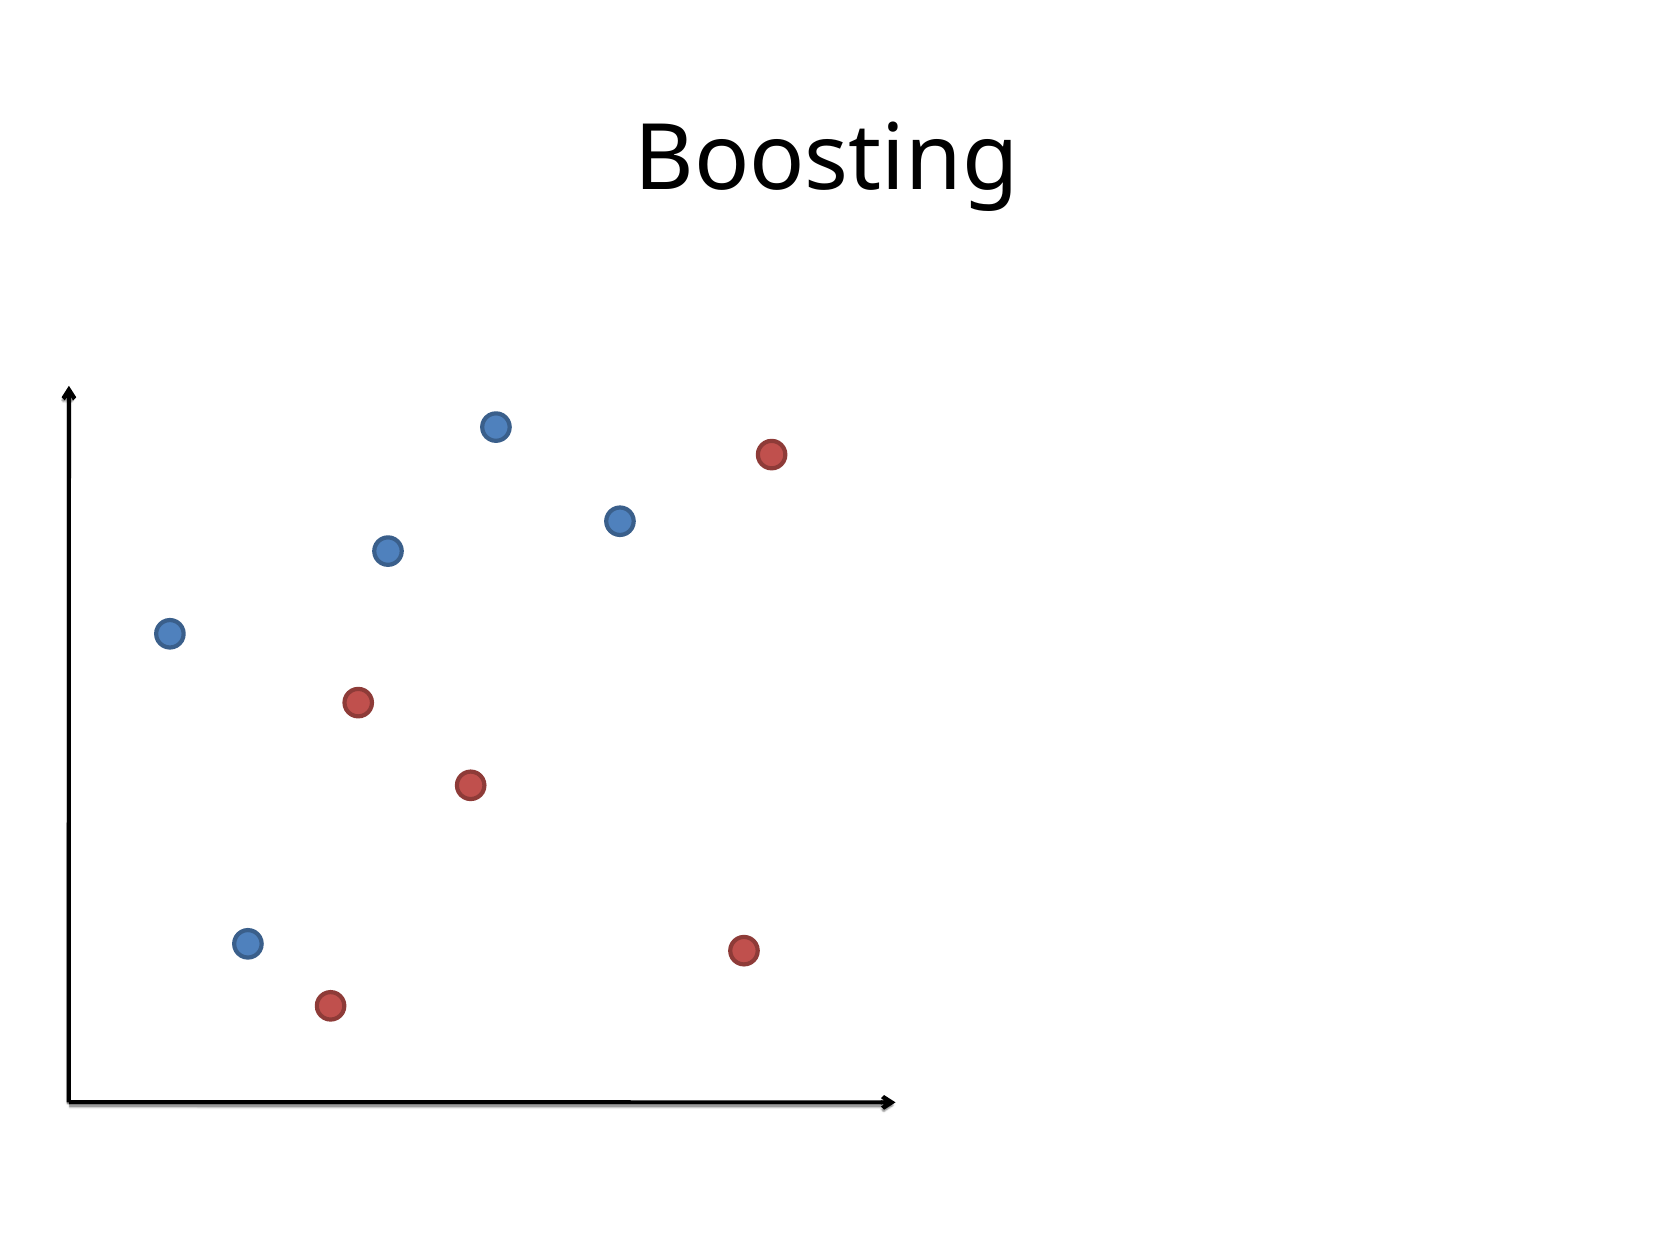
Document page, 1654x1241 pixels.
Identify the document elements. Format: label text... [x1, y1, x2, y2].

text_box [374, 537, 402, 565]
text_box [344, 688, 372, 717]
text_box [606, 507, 634, 535]
title Boosting [82, 49, 1571, 257]
text_box [456, 771, 485, 800]
text_box [482, 413, 510, 441]
text_box [234, 930, 262, 958]
text_box [757, 440, 786, 469]
text_box [730, 936, 758, 965]
text_box [156, 620, 184, 648]
text_box [316, 992, 345, 1020]
